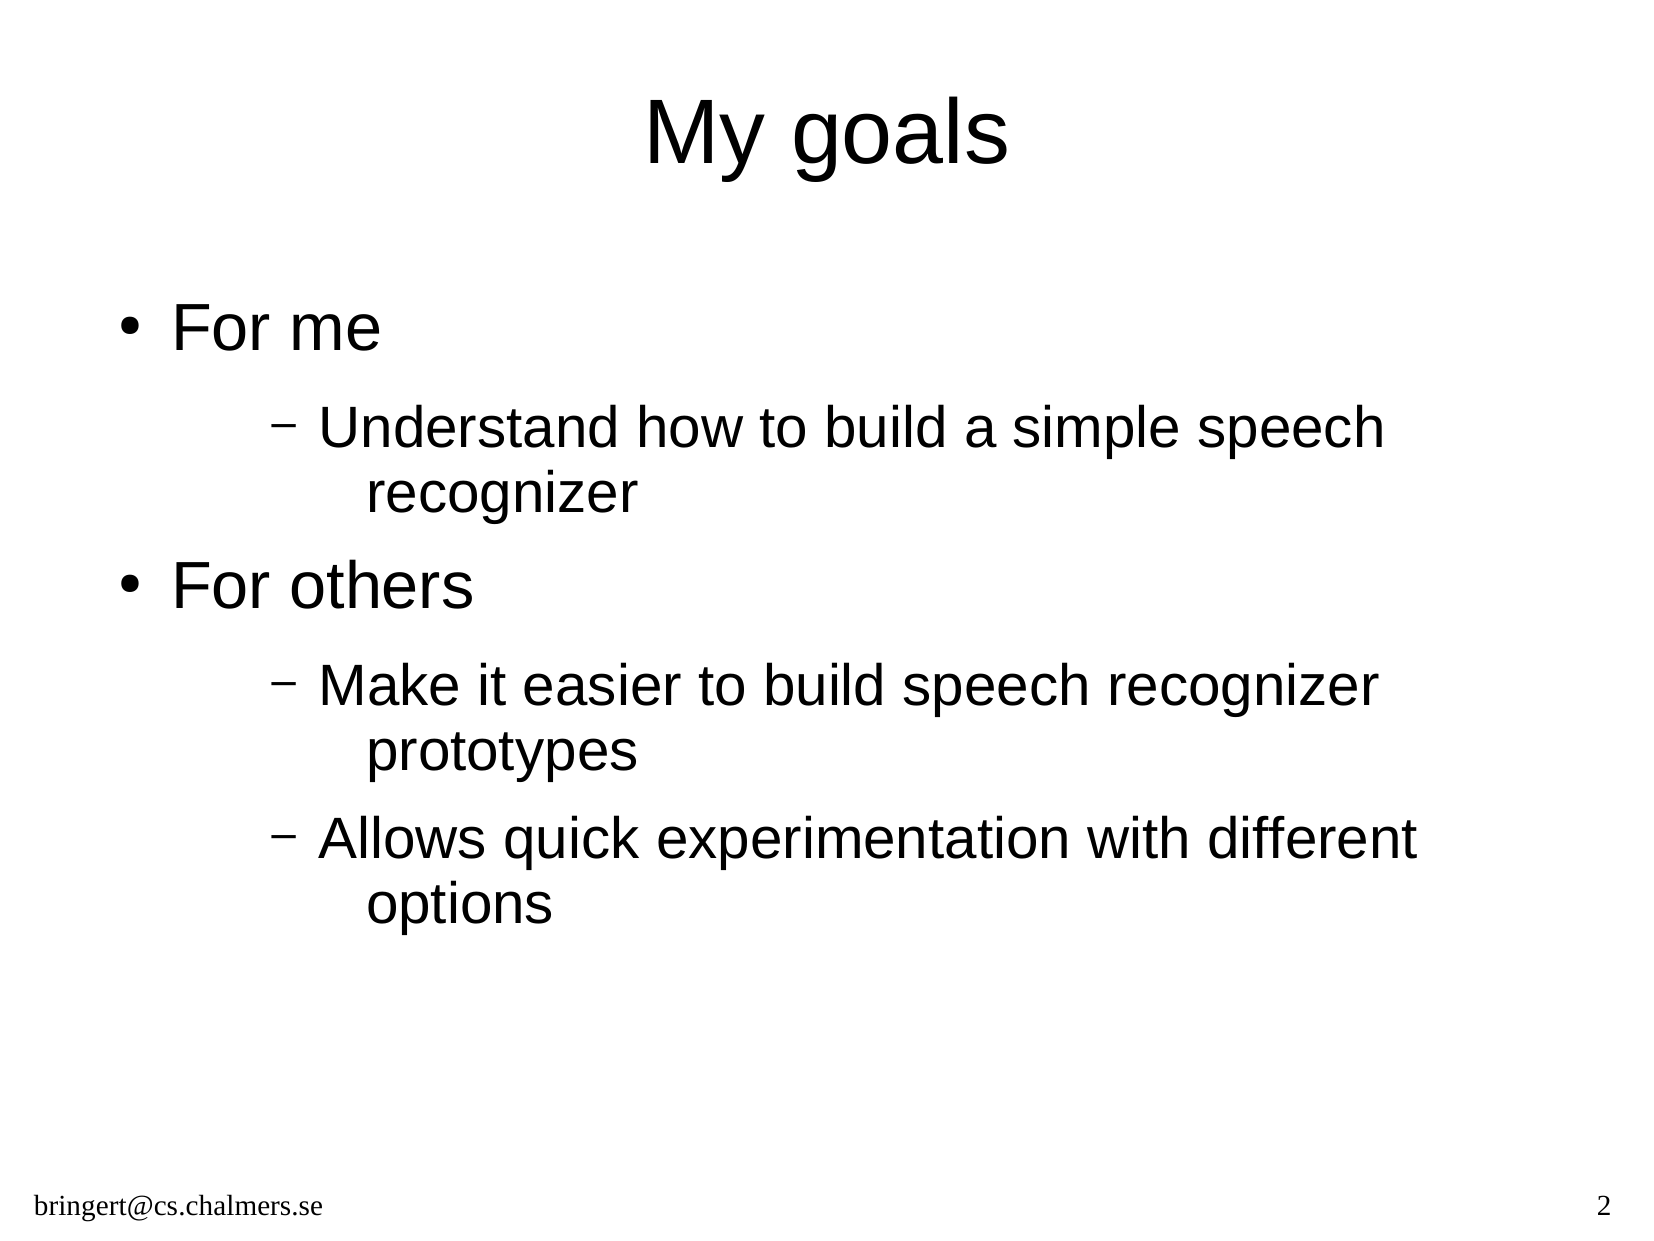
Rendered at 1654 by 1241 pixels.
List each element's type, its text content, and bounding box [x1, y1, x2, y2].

list For me Understand how to build a simple speech recognizer For others Make it easier to build speech recognizer prototypes Allows quick experimentation with different options [82, 290, 1571, 1109]
title My goals [87, 31, 1567, 232]
